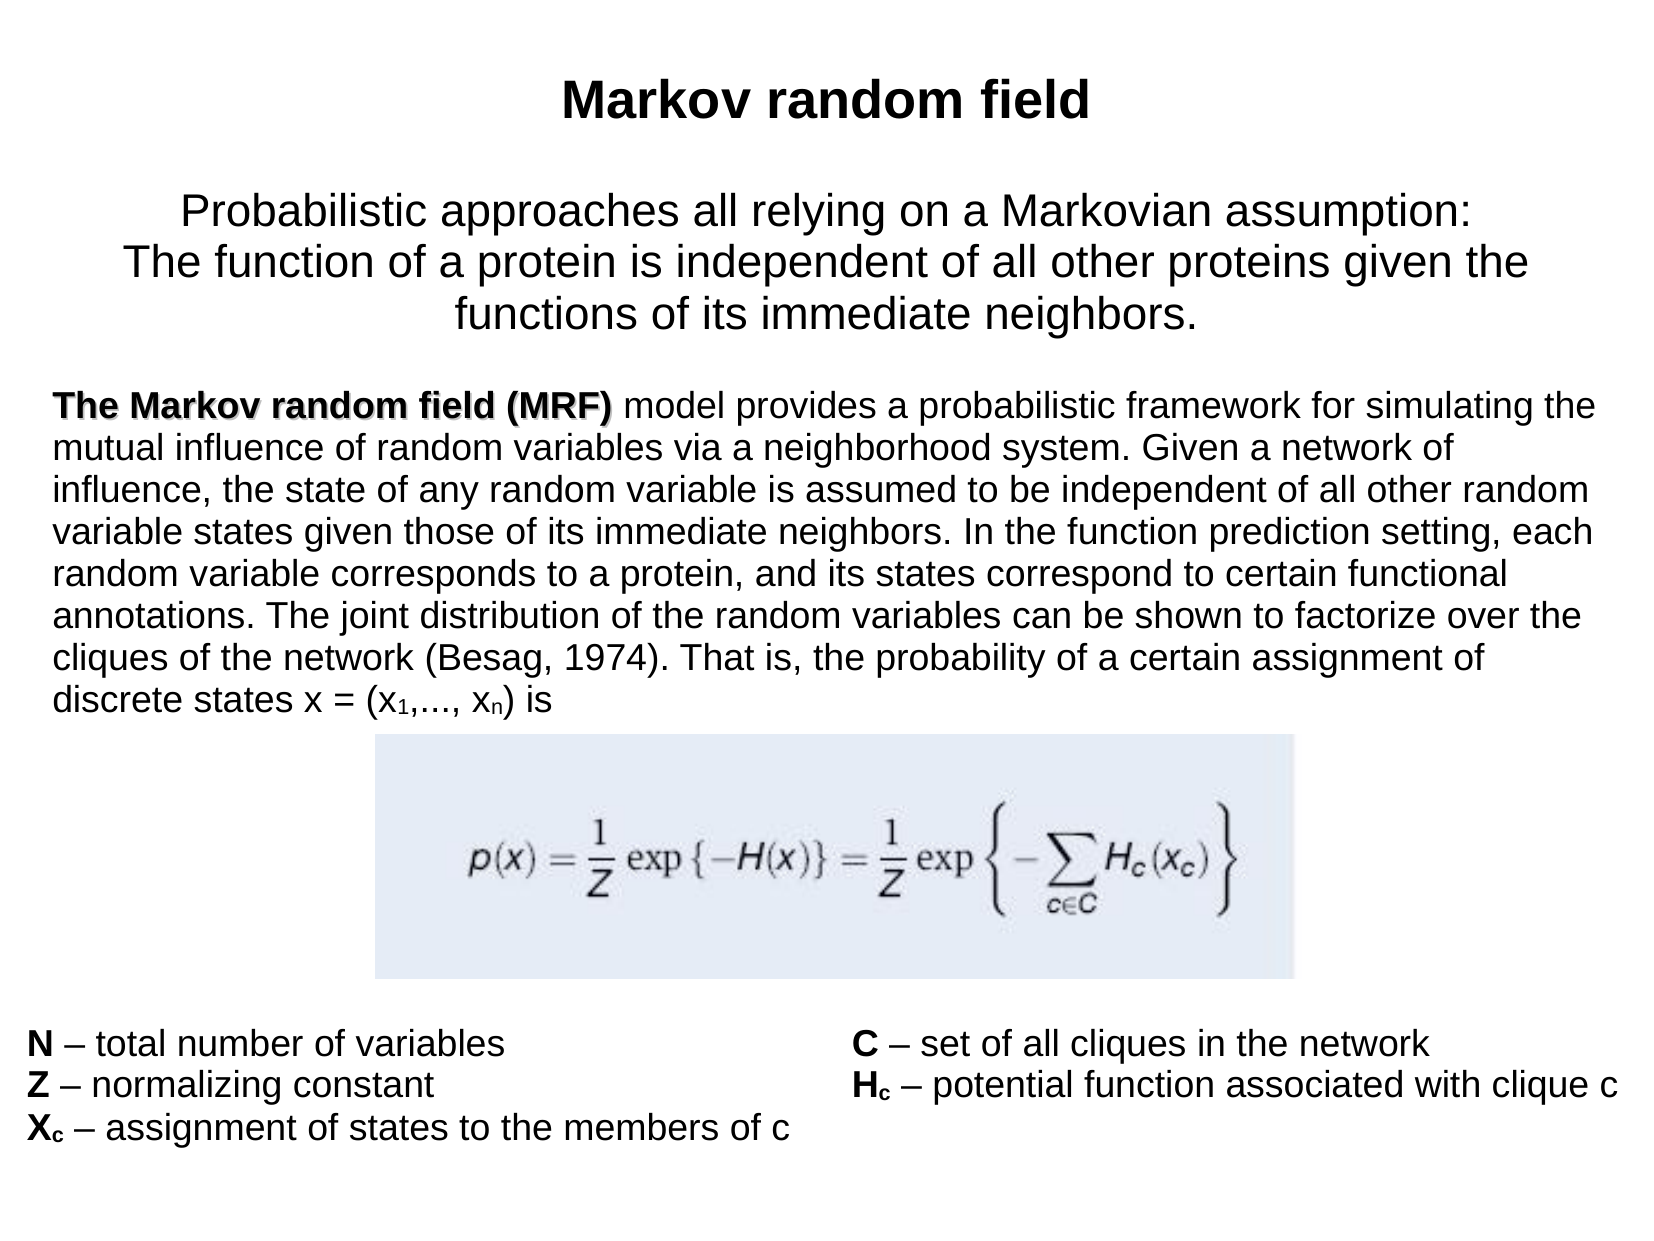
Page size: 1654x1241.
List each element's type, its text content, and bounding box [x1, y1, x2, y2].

text_box N – total number of variables C – set of all cliques in the network Z – normalizing constant Hc – potential function associated with clique c Xc – assignment of states to the members of c [12, 1014, 1642, 1184]
picture [375, 734, 1313, 979]
text_box Probabilistic approaches all relying on a Markovian assumption: The function of a protein is independent of all other proteins given the functions of its immediate neighbors. [76, 177, 1577, 346]
text_box The Markov random field (MRF) model provides a probabilistic framework for simulating the mutual influence of random variables via a neighborhood system. Given a network of influence, the state of any random variable is assumed to be independent of all other random variable states given those of its immediate neighbors. In the function prediction setting, each random variable corresponds to a protein, and its states correspond to certain functional annotations. The joint distribution of the random variables can be shown to factorize over the cliques of the network (Besag, 1974). That is, the probability of a certain assignment of discrete states x = (x1,..., xn) is [37, 377, 1613, 784]
text_box Markov random field [427, 62, 1227, 139]
